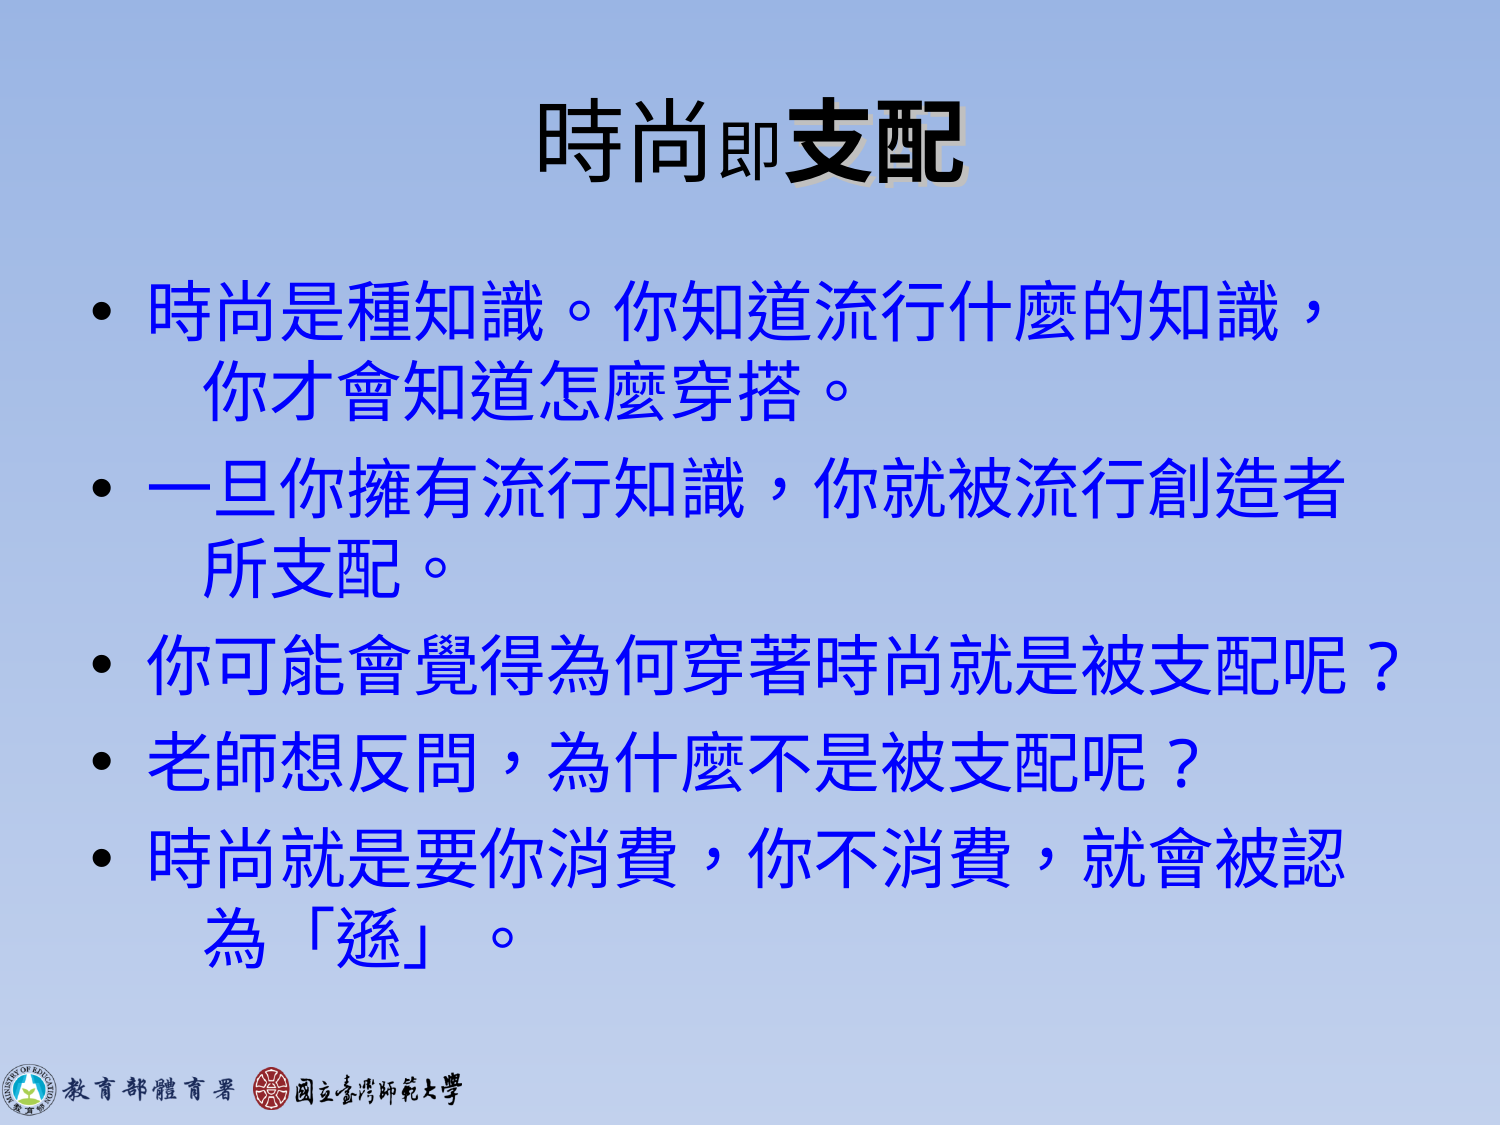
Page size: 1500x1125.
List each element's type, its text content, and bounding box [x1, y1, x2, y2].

list 時尚是種知識。你知道流行什麼的知識，你才會知道怎麼穿搭。 一旦你擁有流行知識，你就被流行創造者所支配。 你可能會覺得為何穿著時尚就是被支配呢? 老師想反問，為什麼不是被支配呢? 時尚就是要你消費，你不消費，就會被認為「遜」。 [75, 262, 1426, 1005]
title 時尚即支配 [75, 45, 1426, 233]
